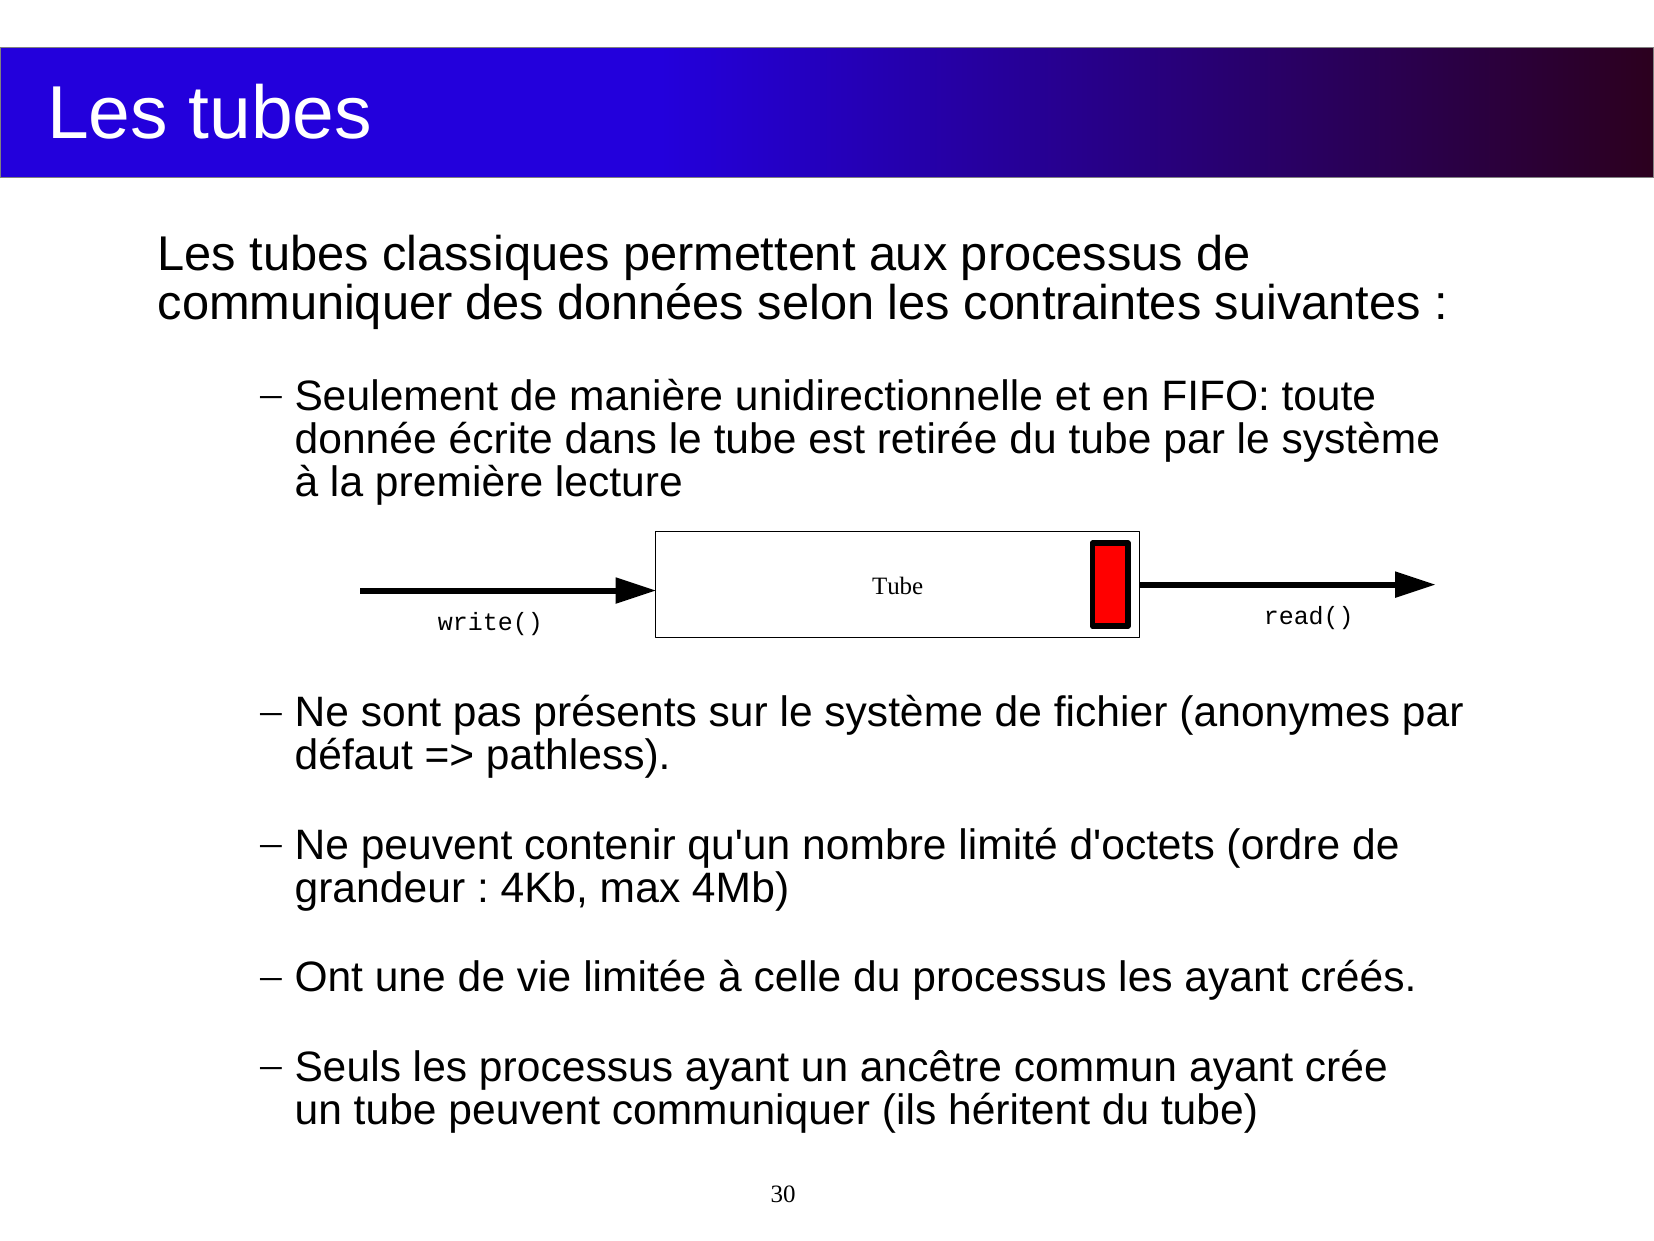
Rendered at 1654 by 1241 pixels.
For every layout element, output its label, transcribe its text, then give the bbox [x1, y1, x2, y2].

list Les tubes classiques permettent aux processus de communiquer des données selon les contraintes suivantes : Seulement de manière unidirectionnelle et en FIFO: toute donnée écrite dans le tube est retirée du tube par le système à la première lecture Ne sont pas présents sur le système de fichier (anonymes par défaut => pathless). Ne peuvent contenir qu'un nombre limité d'octets (ordre de grandeur : 4Kb, max 4Mb) Ont une de vie limitée à celle du processus les ayant créés. Seuls les processus ayant un ancêtre commun ayant crée un tube peuvent communiquer (ils héritent du tube) [116, 231, 1528, 1146]
text_box [1092, 543, 1128, 626]
text_box Tube [655, 531, 1140, 638]
title Les tubes [47, 6, 1477, 225]
